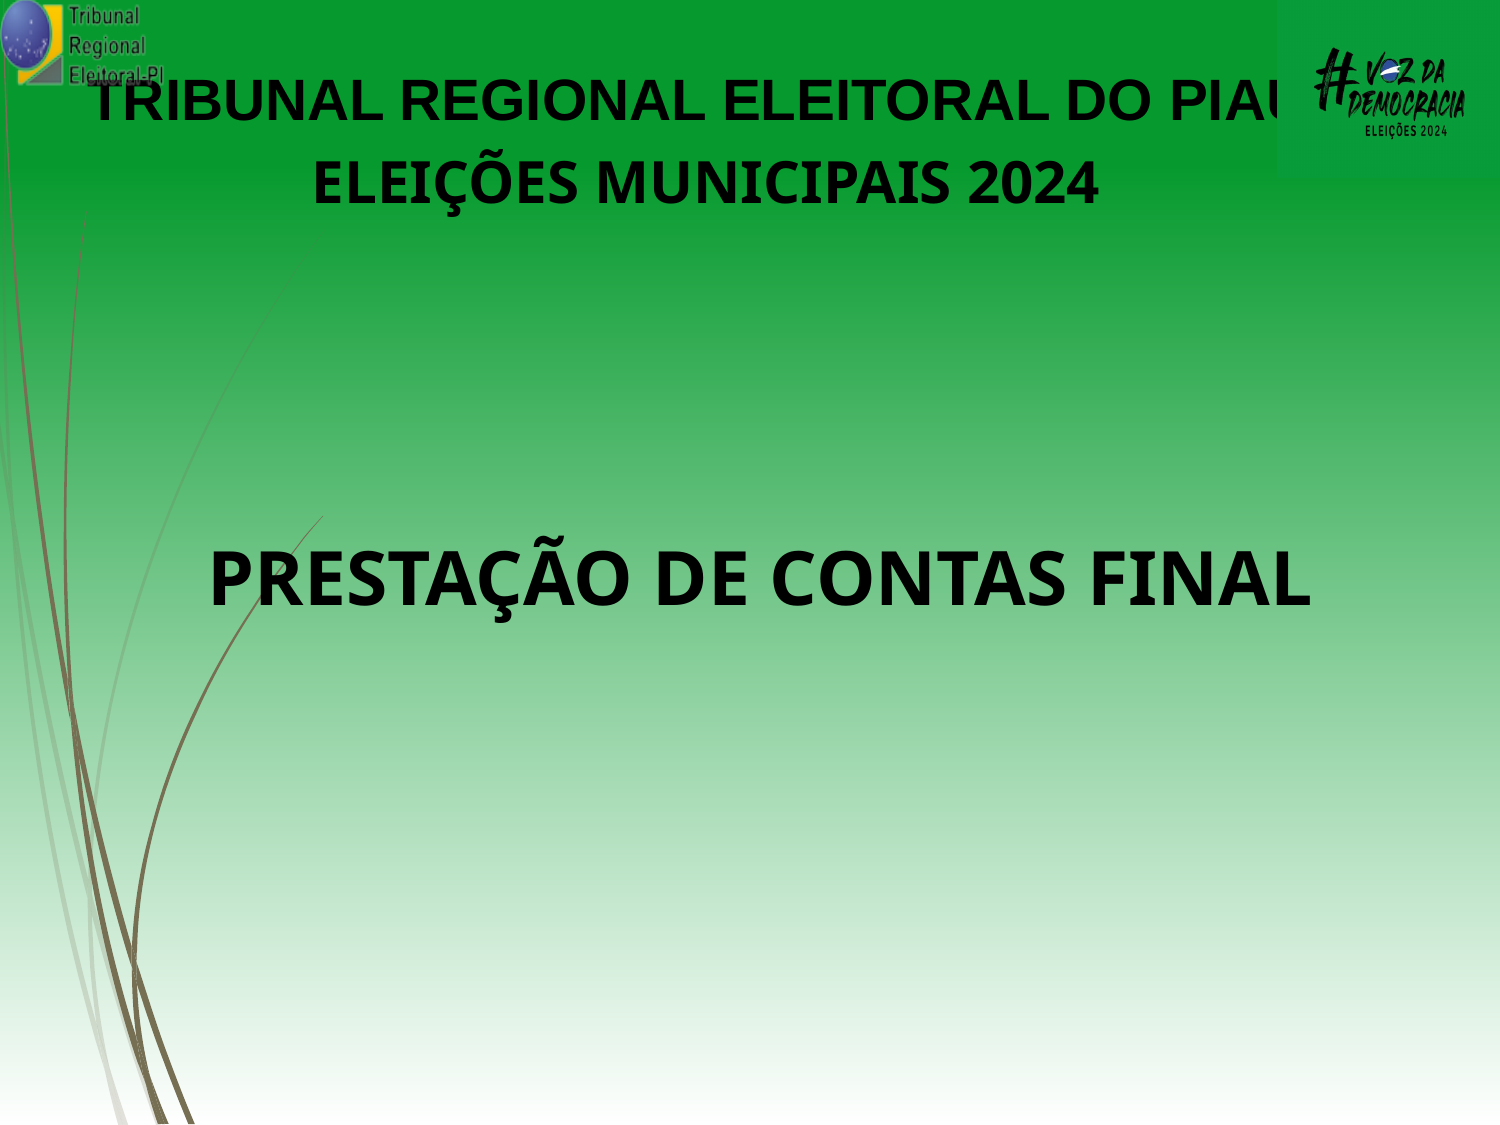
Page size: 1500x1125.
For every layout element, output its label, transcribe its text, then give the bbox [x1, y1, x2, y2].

text_box TRIBUNAL REGIONAL ELEITORAL DO PIAUÍ ELEIÇÕES MUNICIPAIS 2024 [0, 54, 1472, 493]
picture [0, 0, 178, 94]
text_box PRESTAÇÃO DE CONTAS FINAL [23, 283, 1498, 1099]
picture [1277, 0, 1500, 178]
